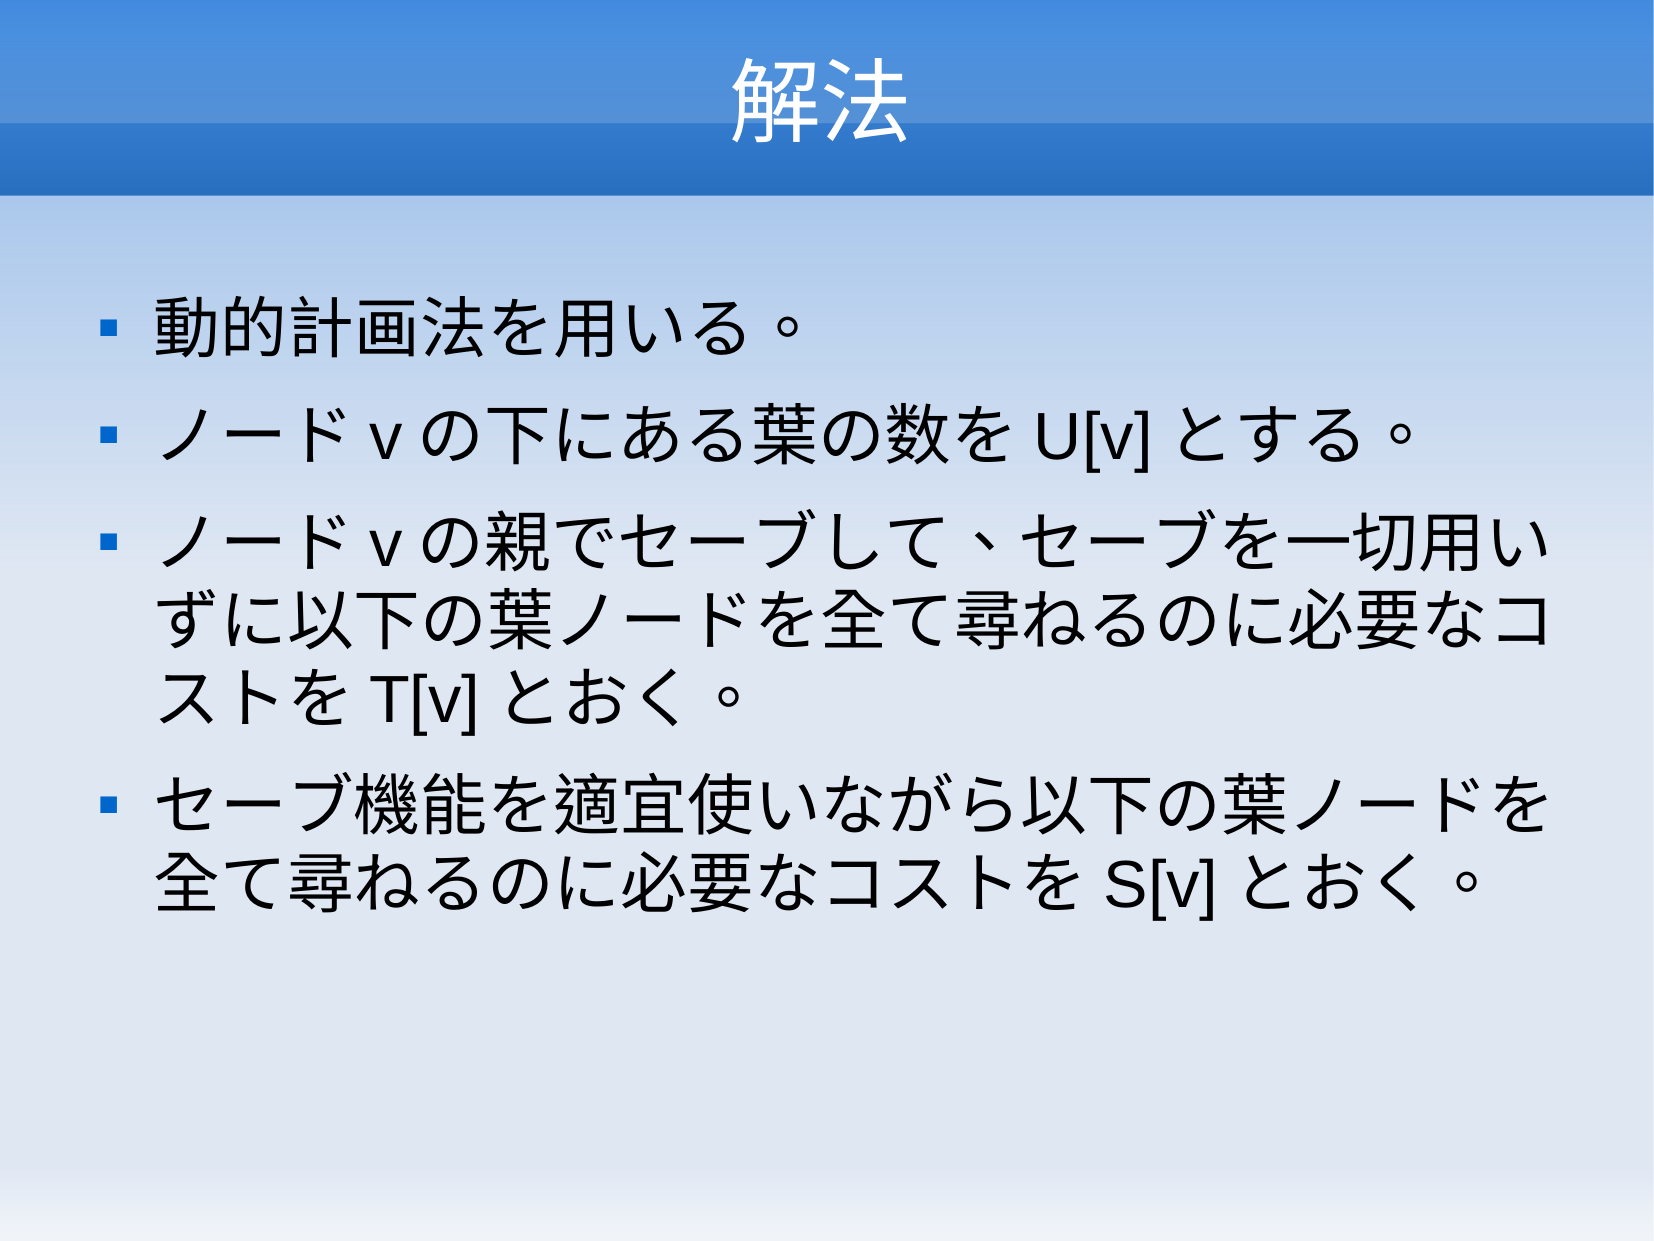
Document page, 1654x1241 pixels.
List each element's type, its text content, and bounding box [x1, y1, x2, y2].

picture [0, 0, 1654, 1241]
list 動的計画法を用いる。 ノードvの下にある葉の数をU[v]とする。 ノードvの親でセーブして、セーブを一切用いずに以下の葉ノードを全て尋ねるのに必要なコストをT[v]とおく。 セーブ機能を適宜使いながら以下の葉ノードを全て尋ねるのに必要なコストをS[v]とおく。 [82, 290, 1571, 1094]
title 解法 [76, 7, 1565, 200]
